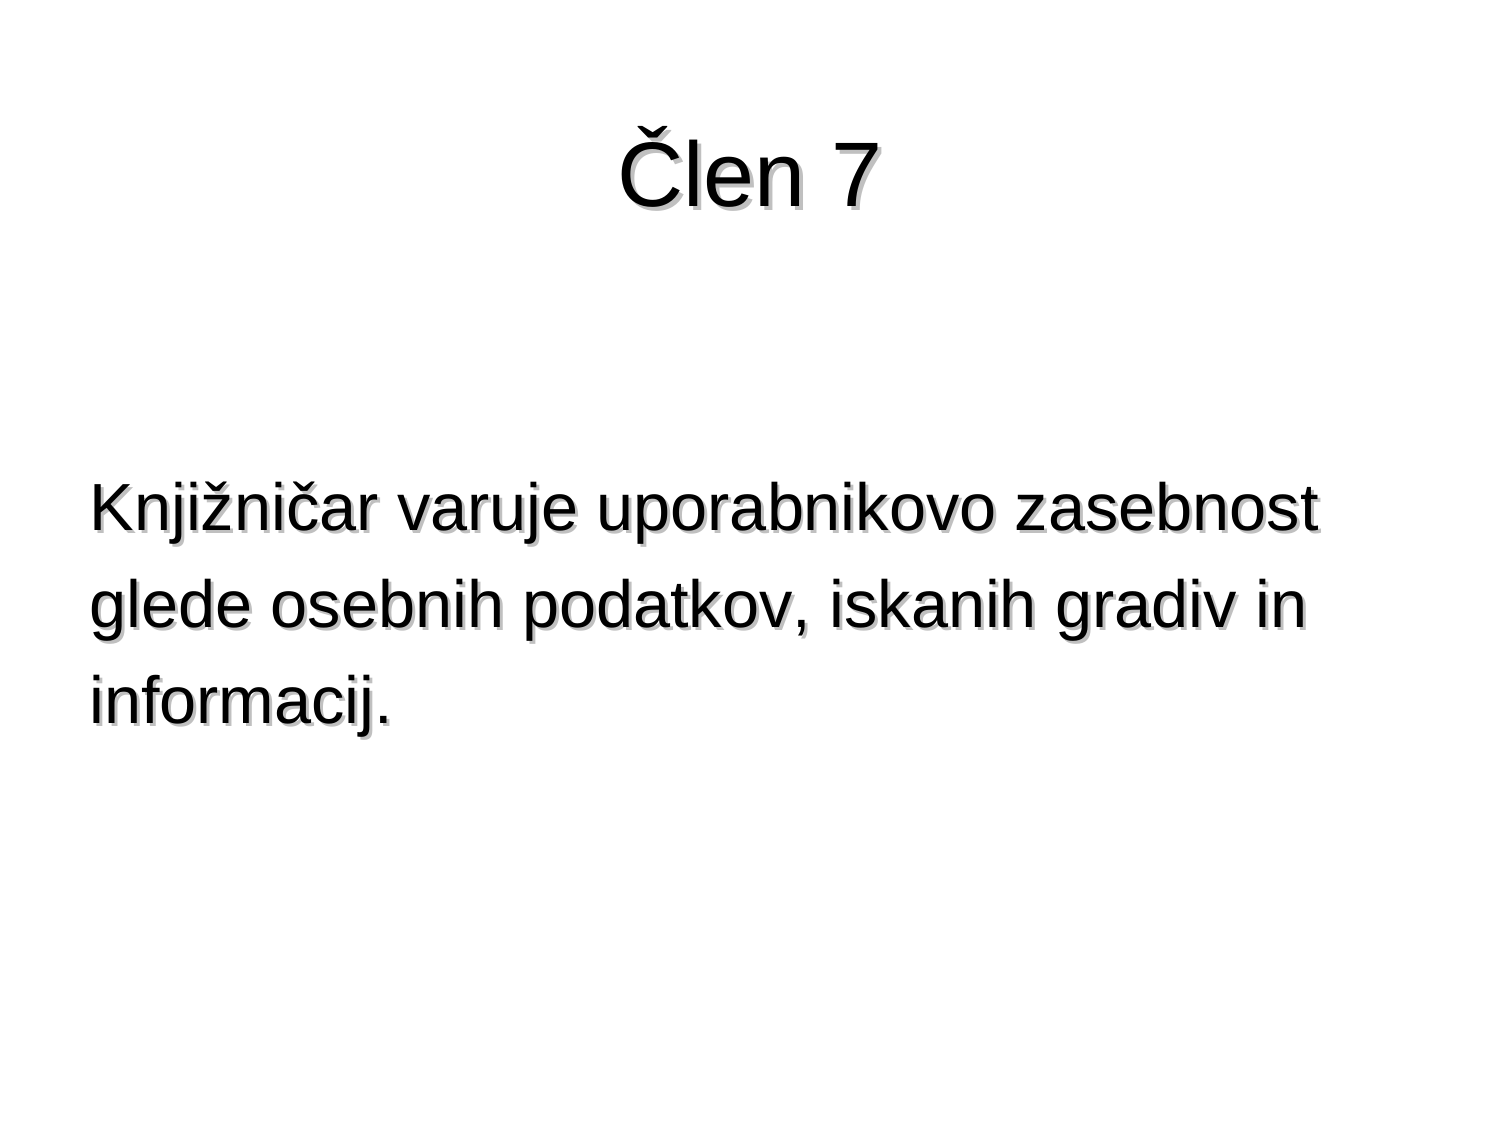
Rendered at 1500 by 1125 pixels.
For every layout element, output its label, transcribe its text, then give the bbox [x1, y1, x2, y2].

title Člen 7 [75, 25, 1426, 233]
list Knjižničar varuje uporabnikovo zasebnost glede osebnih podatkov, iskanih gradiv in informacij. [75, 262, 1426, 1006]
